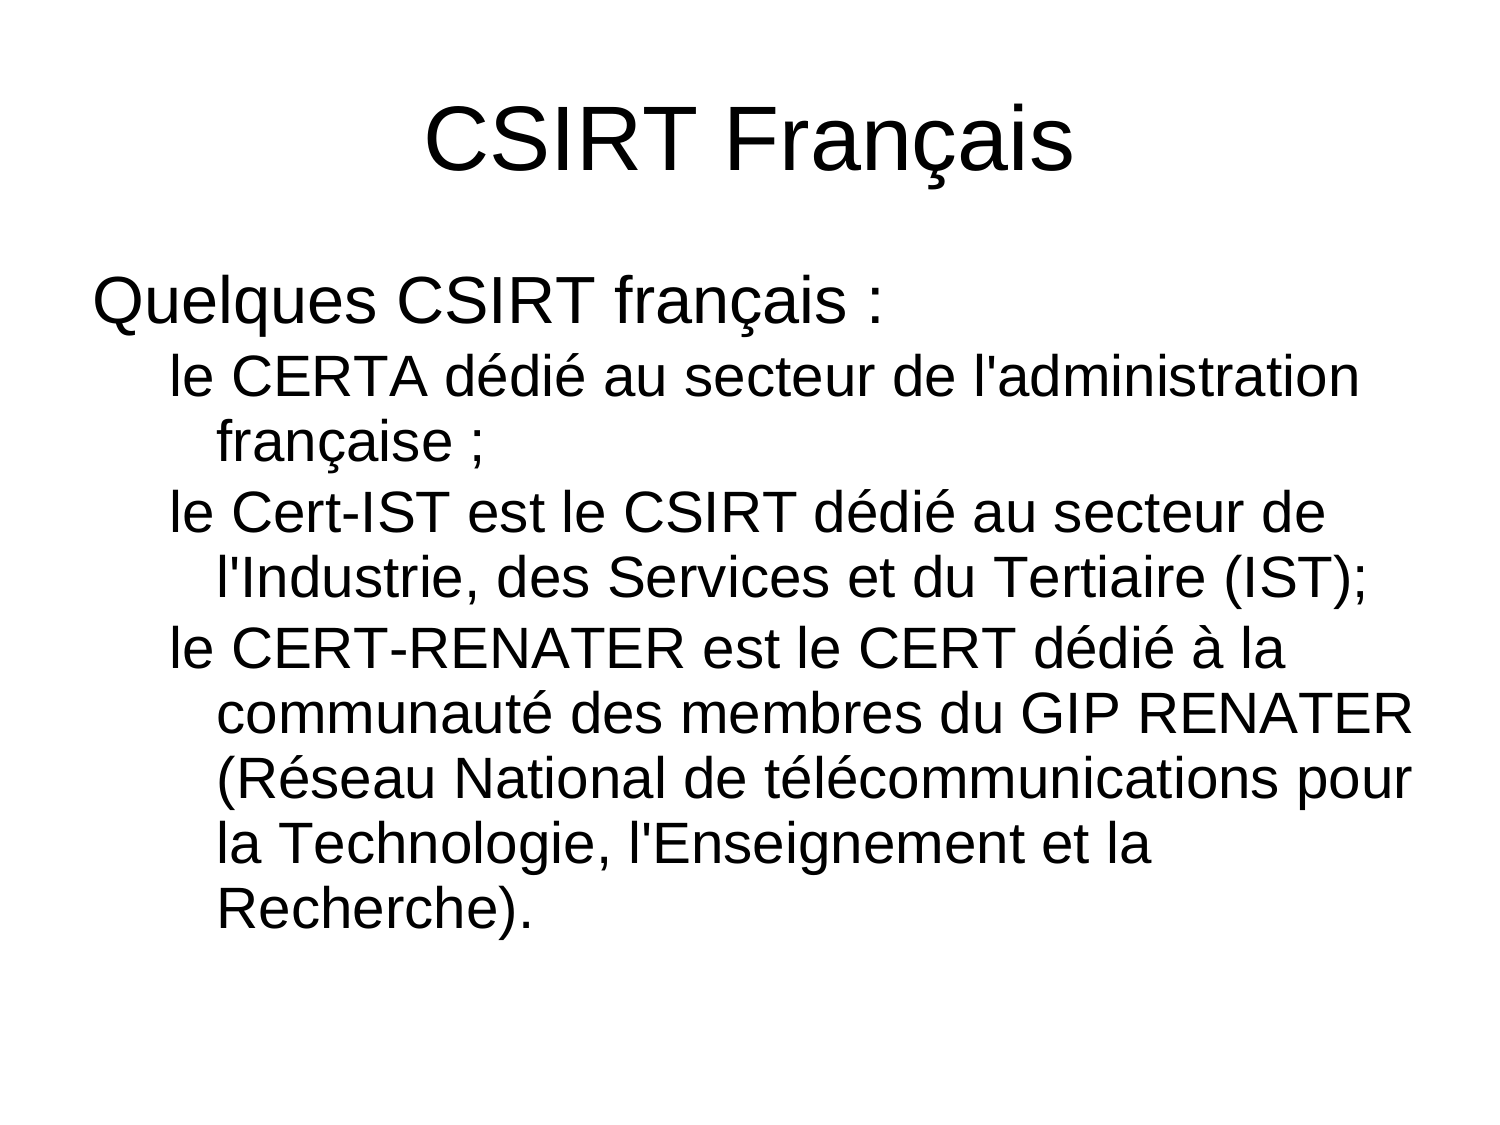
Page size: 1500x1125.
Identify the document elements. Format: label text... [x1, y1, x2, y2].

list Quelques CSIRT français : le CERTA dédié au secteur de l'administration française ; le Cert-IST est le CSIRT dédié au secteur de l'Industrie, des Services et du Tertiaire (IST); le CERT-RENATER est le CERT dédié à la communauté des membres du GIP RENATER (Réseau National de télécommunications pour la Technologie, l'Enseignement et la Recherche). [75, 263, 1425, 993]
title CSIRT Français [75, 44, 1425, 233]
